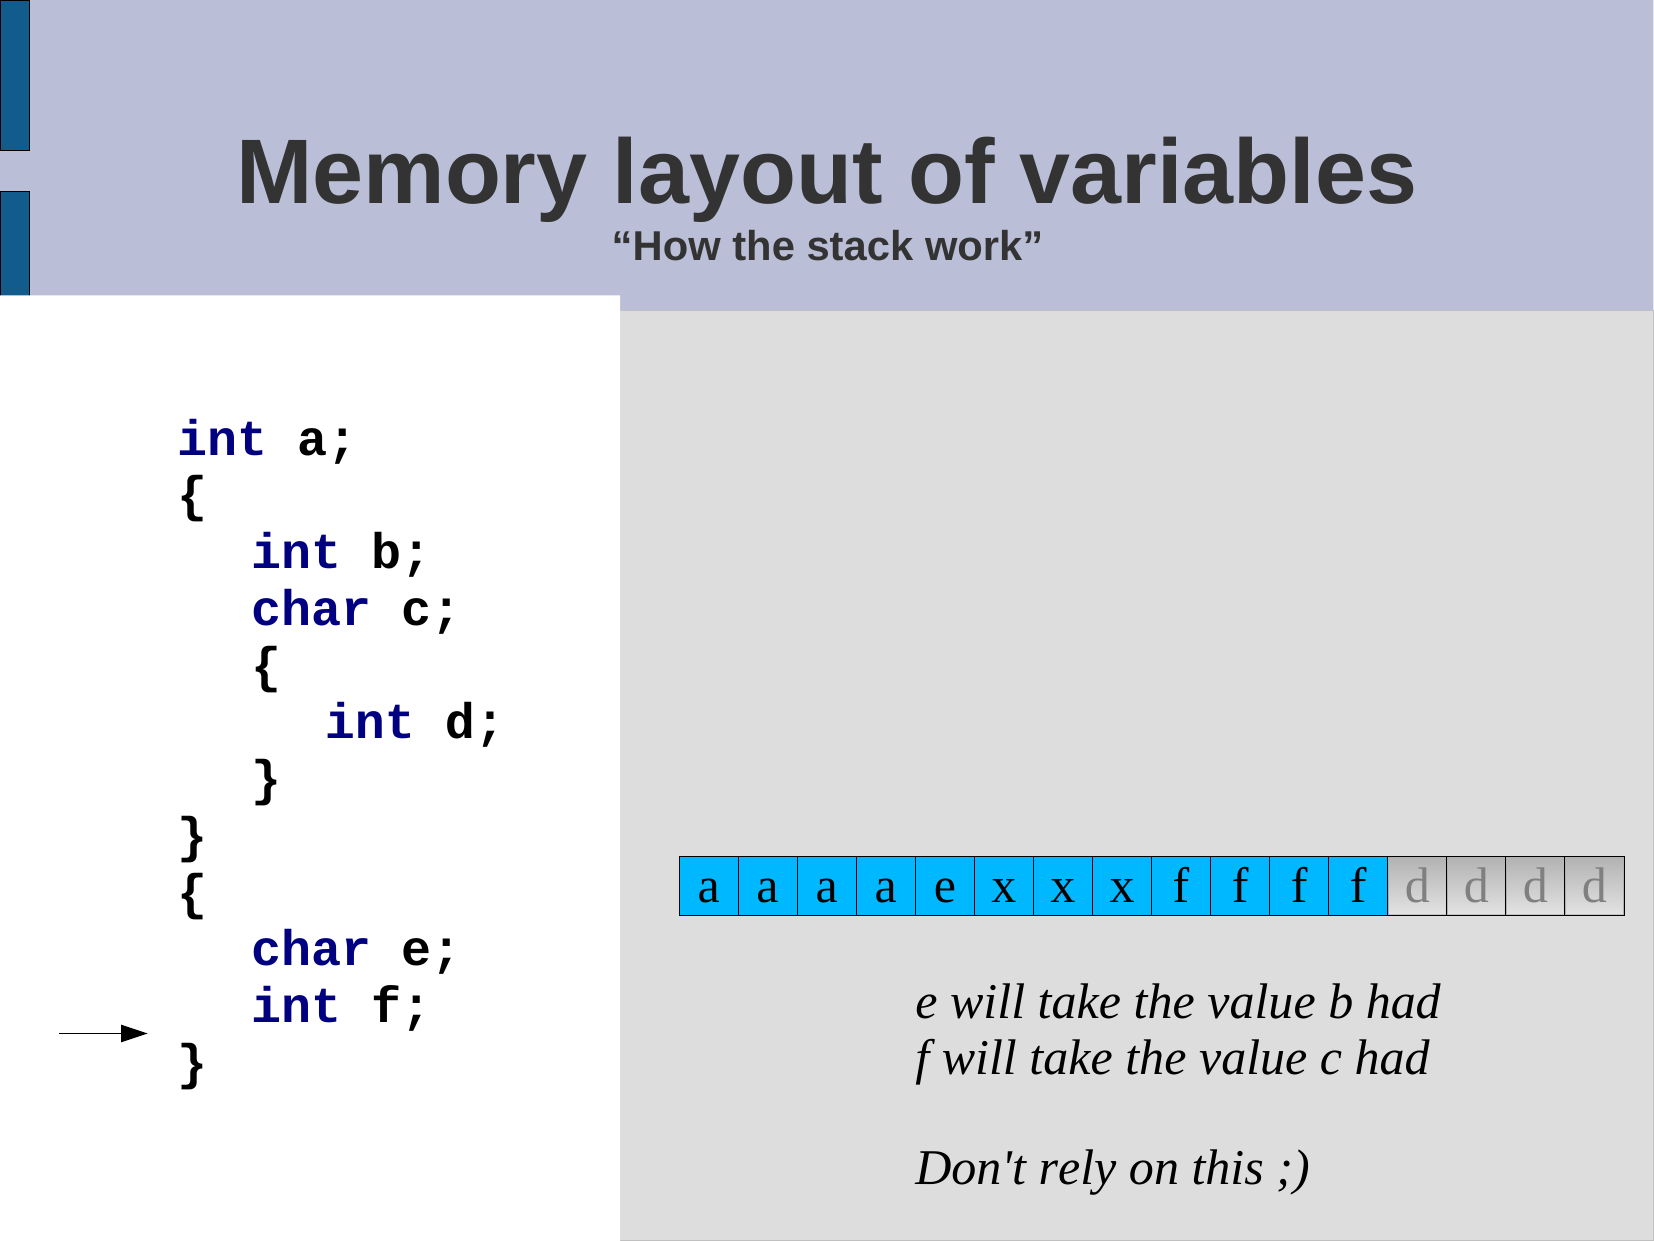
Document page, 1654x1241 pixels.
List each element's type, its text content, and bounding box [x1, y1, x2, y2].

text_box a [679, 856, 738, 916]
text_box d [1505, 856, 1564, 916]
title Memory layout of variables “How the stack work” [121, 91, 1534, 299]
text_box e will take the value b had f will take the value c had Don't rely on this ;) [915, 974, 1442, 1198]
text_box d [1564, 856, 1625, 916]
text_box f [1269, 856, 1328, 916]
text_box f [1210, 856, 1269, 916]
text_box e [915, 856, 974, 916]
text_box int a; { int b; char c; { int d; } } { char e; int f; } [0, 295, 621, 1241]
text_box a [797, 856, 856, 916]
text_box x [974, 856, 1033, 916]
text_box x [1033, 856, 1092, 916]
text_box d [1387, 856, 1446, 916]
text_box x [1092, 856, 1151, 916]
text_box a [856, 856, 915, 916]
text_box d [1446, 856, 1505, 916]
text_box f [1328, 856, 1387, 916]
text_box a [738, 856, 797, 916]
text_box f [1151, 856, 1210, 916]
